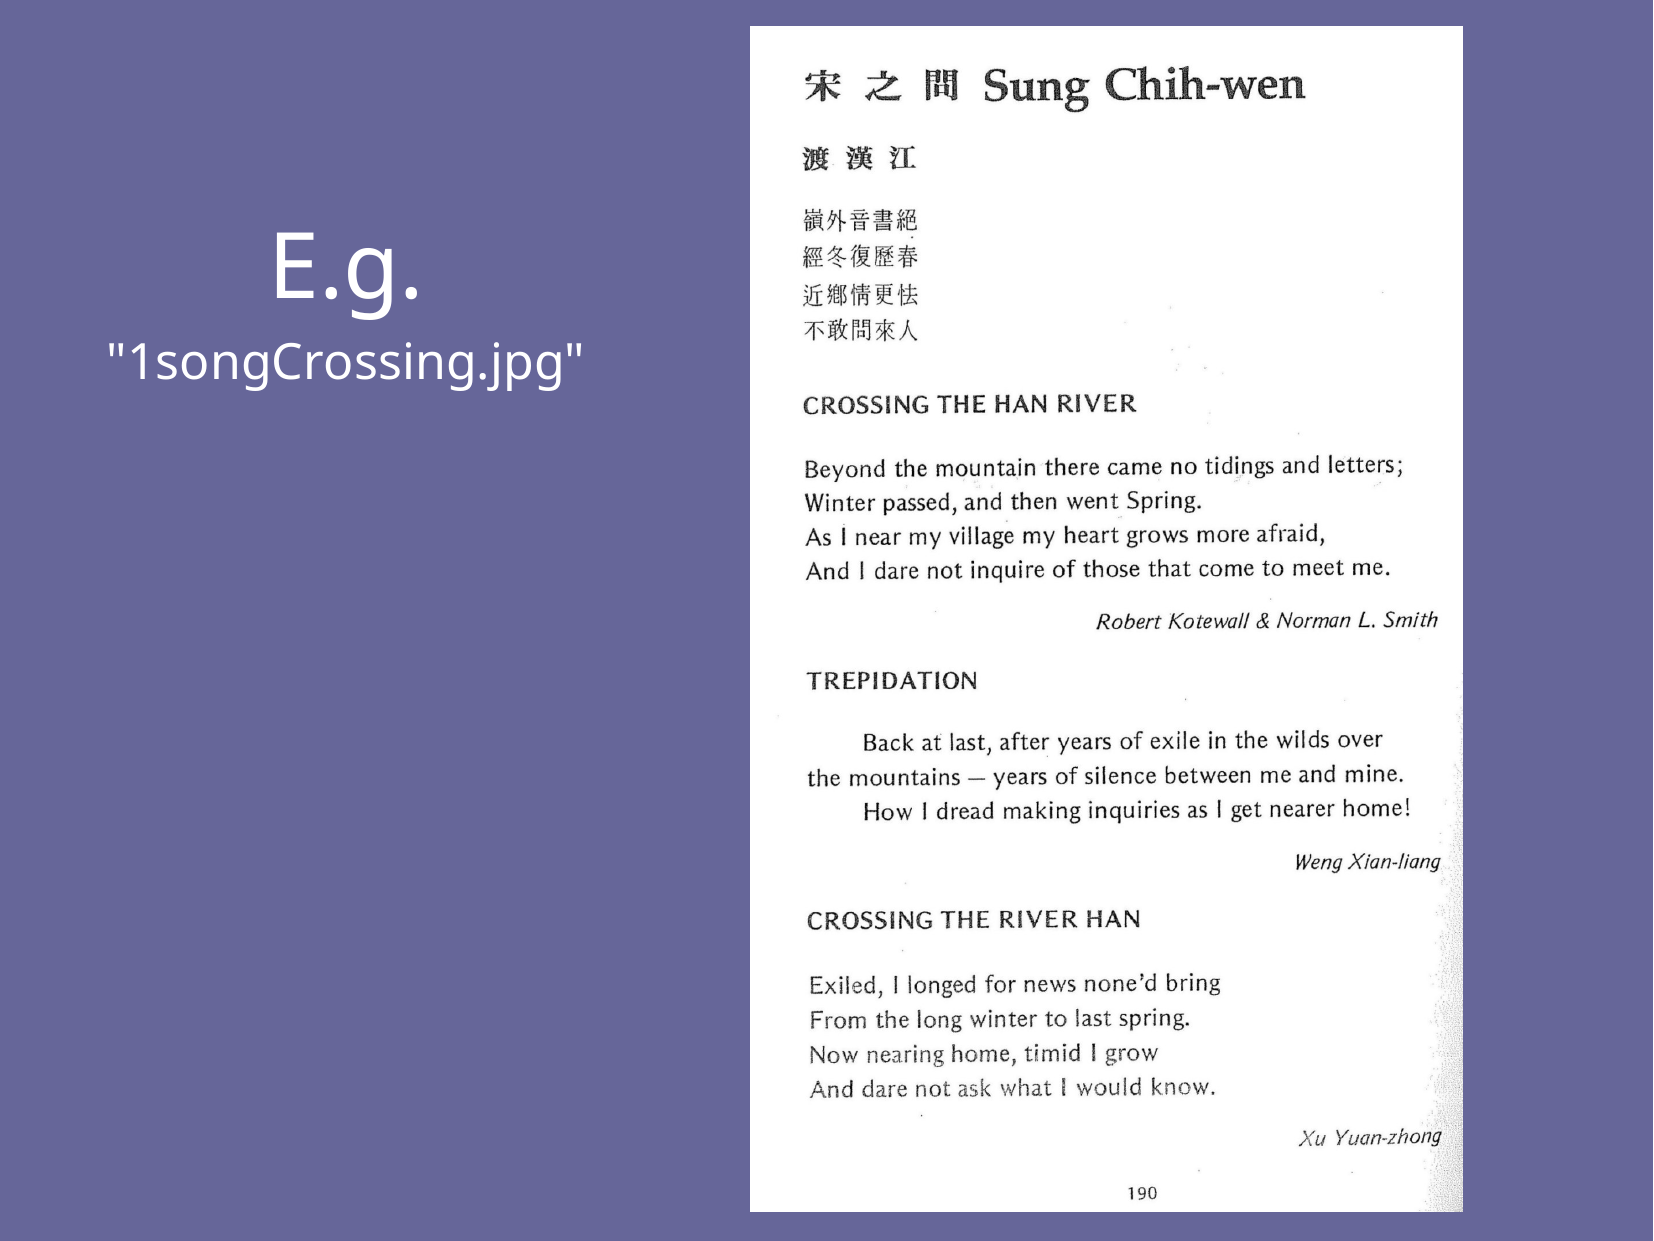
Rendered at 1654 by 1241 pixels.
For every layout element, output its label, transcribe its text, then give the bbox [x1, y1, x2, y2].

picture [750, 26, 1463, 1212]
title E.g. "1songCrossing.jpg" [67, 202, 626, 393]
